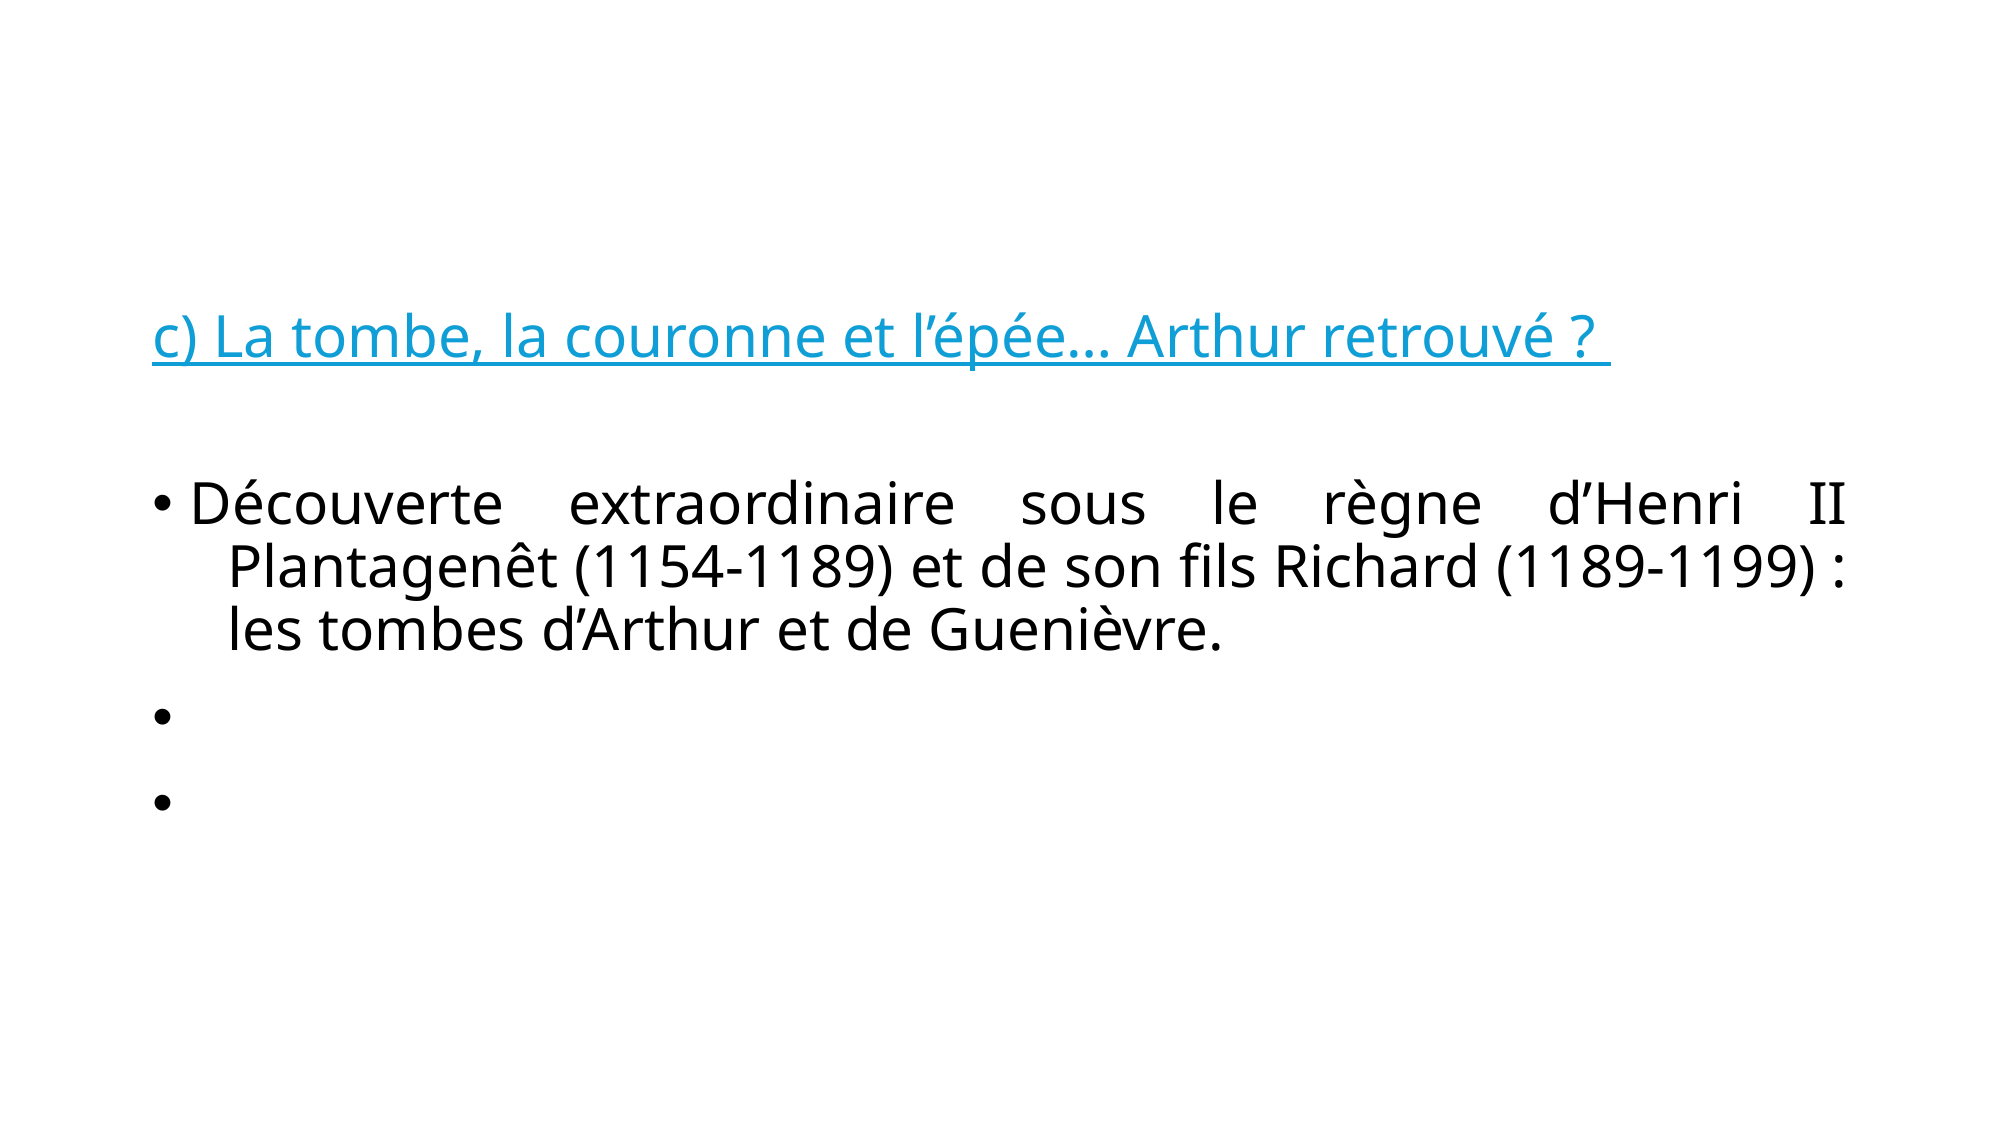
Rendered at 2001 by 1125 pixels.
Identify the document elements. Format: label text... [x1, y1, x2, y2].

list c) La tombe, la couronne et l’épée… Arthur retrouvé ? Découverte extraordinaire sous le règne d’Henri II Plantagenêt (1154-1189) et de son fils Richard (1189-1199) : les tombes d’Arthur et de Guenièvre. [137, 299, 1863, 1014]
